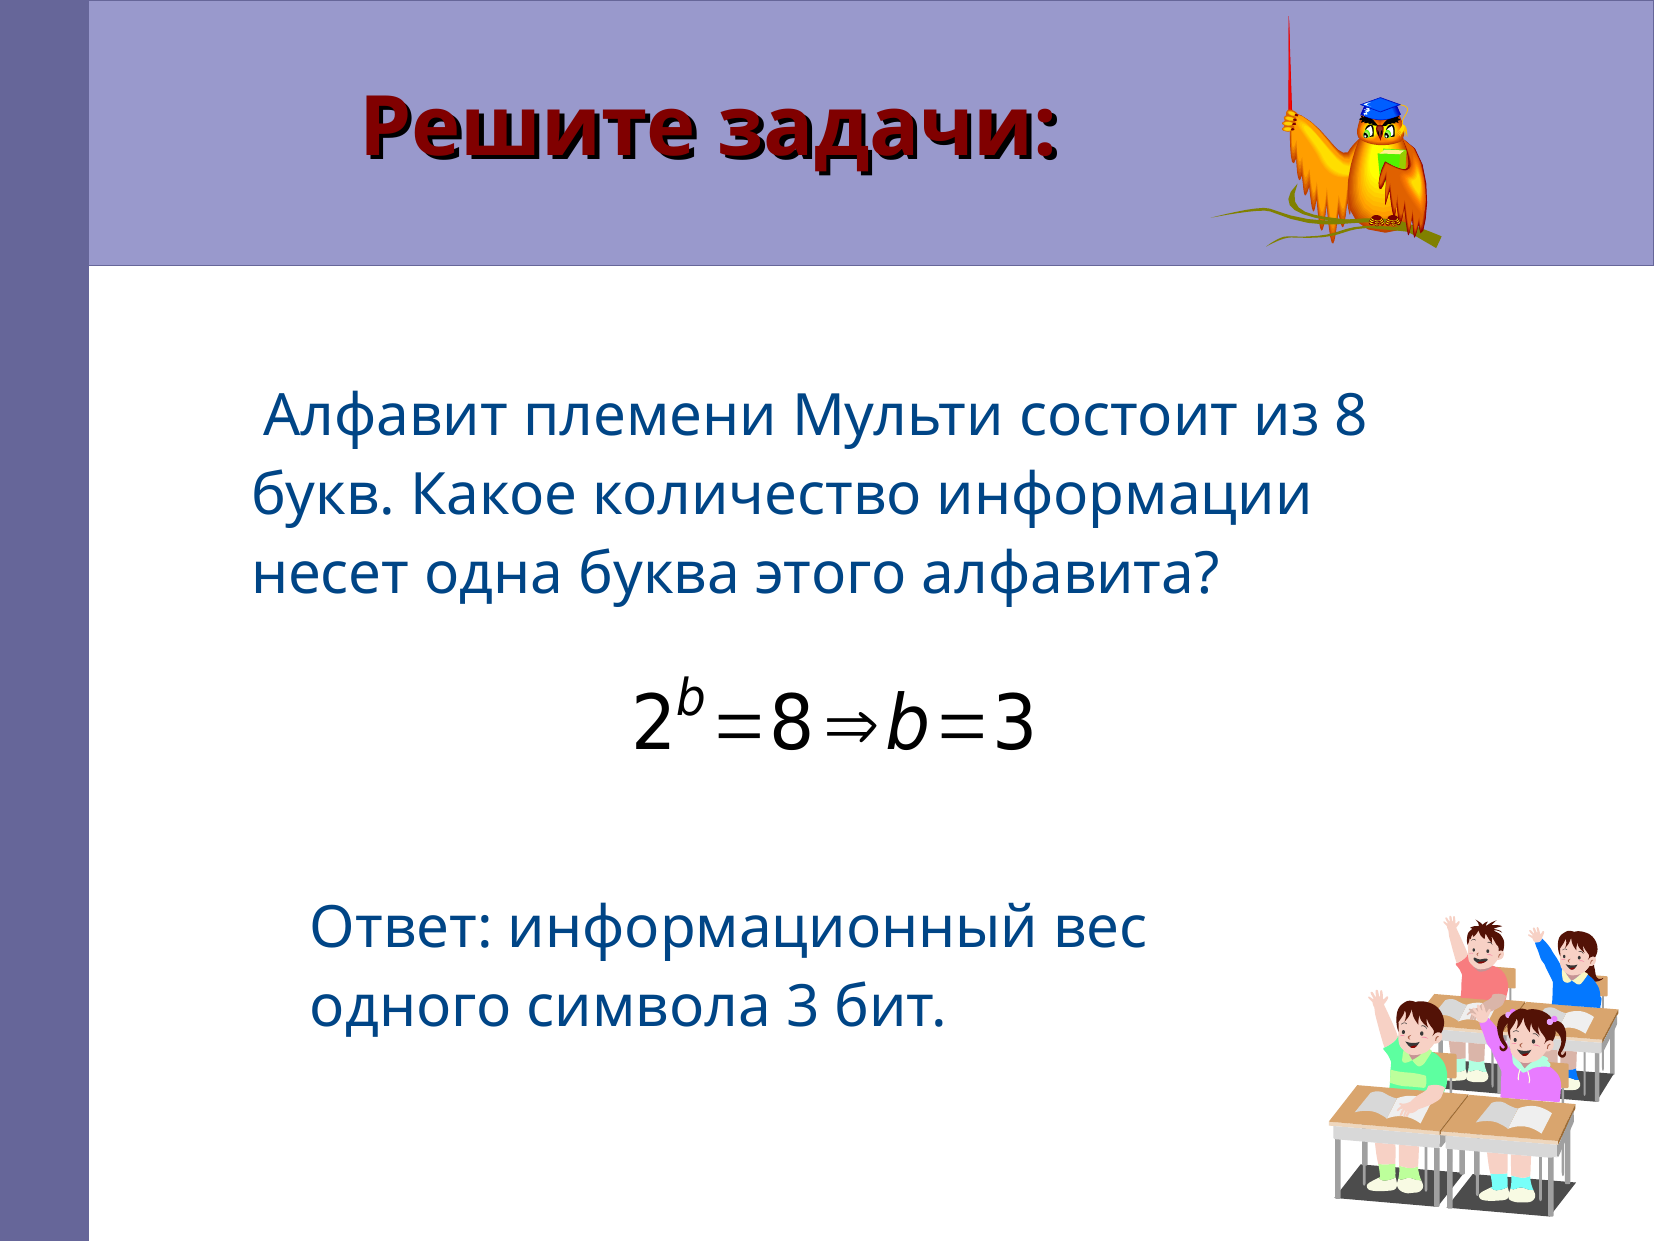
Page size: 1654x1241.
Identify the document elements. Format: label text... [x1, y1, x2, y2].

picture [1210, 15, 1444, 266]
chart [613, 667, 1063, 768]
picture [1328, 915, 1619, 1217]
text_box Алфавит племени Мульти состоит из 8 букв. Какое количество информации несет одна буква этого алфавита? [236, 365, 1472, 619]
text_box Ответ: информационный вес одного символа 3 бит. [295, 877, 1228, 1052]
text_box Решите задачи: [147, 59, 1210, 183]
